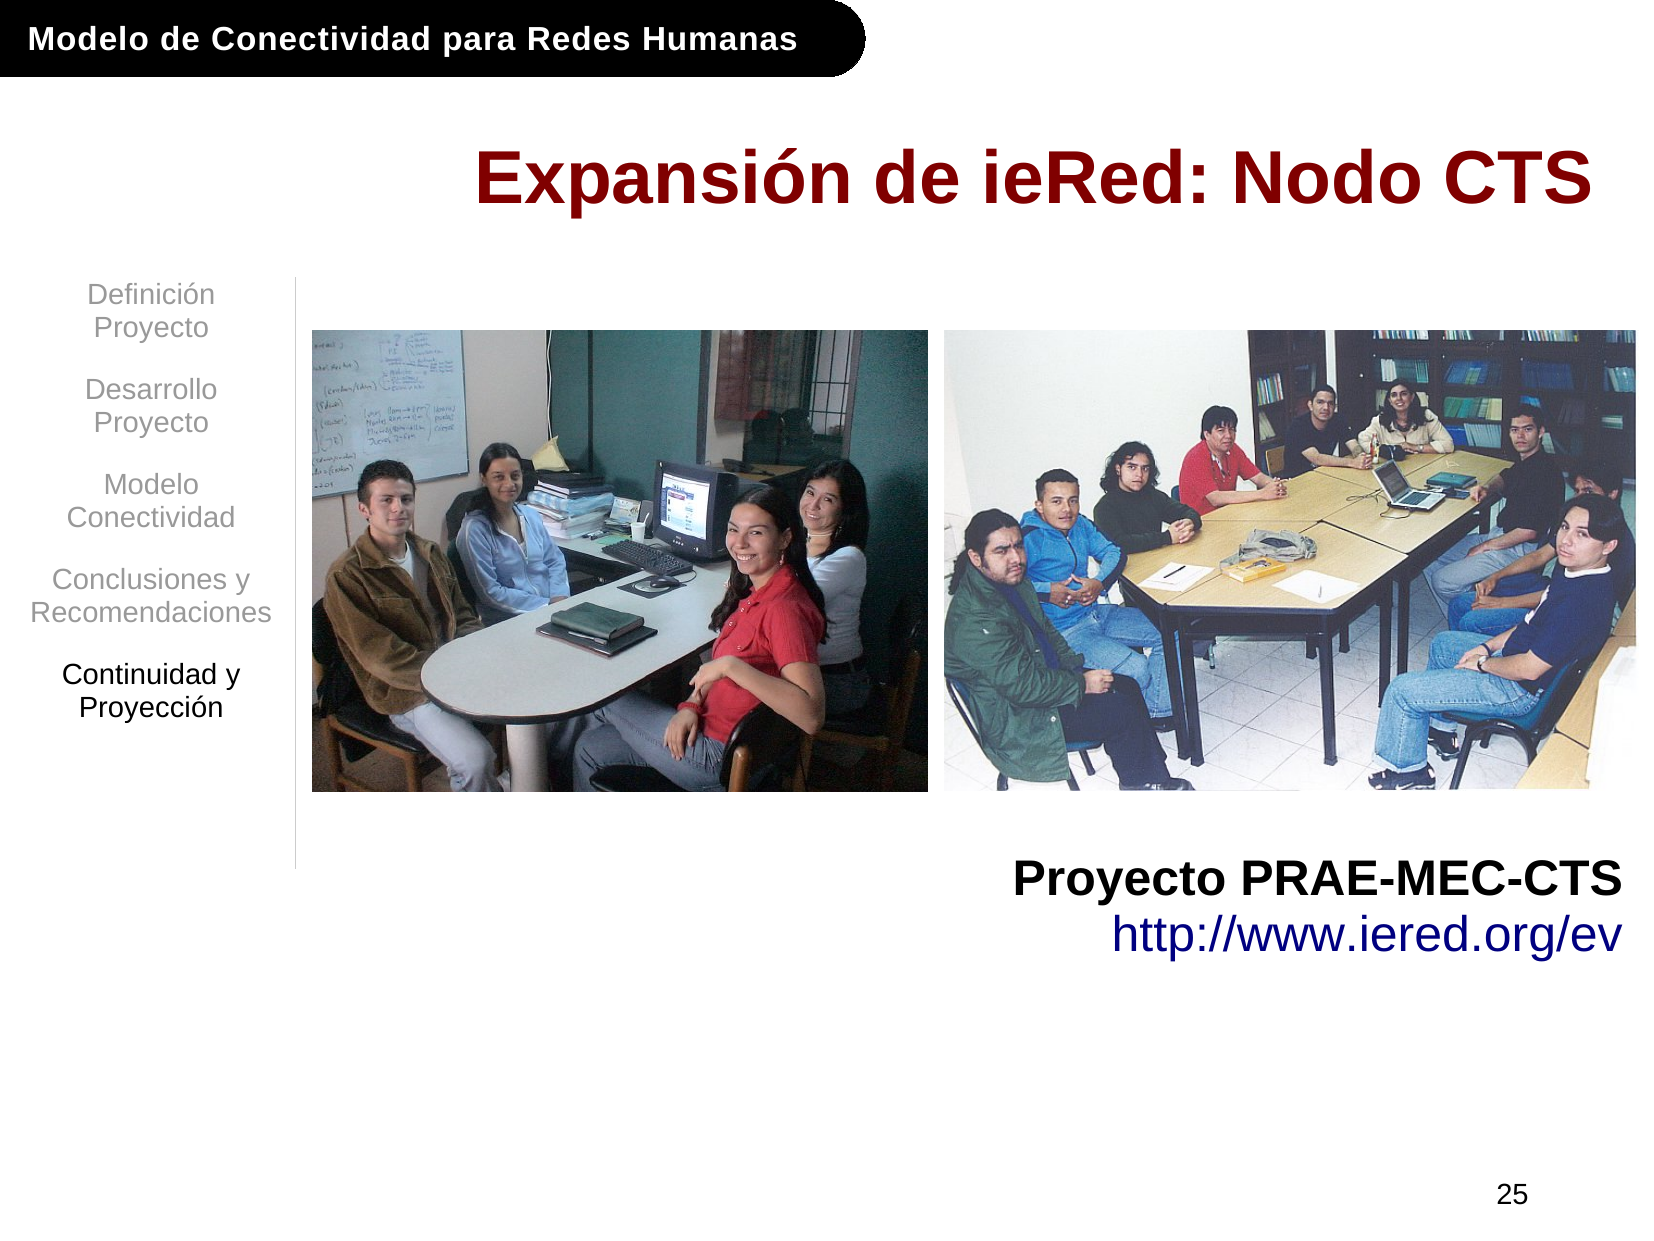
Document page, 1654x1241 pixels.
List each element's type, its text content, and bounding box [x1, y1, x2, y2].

title Expansión de ieRed: Nodo CTS [118, 118, 1595, 237]
picture [944, 330, 1639, 791]
list Definición Proyecto Desarrollo Proyecto Modelo Conectividad Conclusiones y Recomendaciones Continuidad y Proyección [18, 277, 285, 862]
text_box Proyecto PRAE-MEC-CTS http://www.iered.org/ev [1012, 850, 1613, 963]
picture [312, 330, 928, 792]
